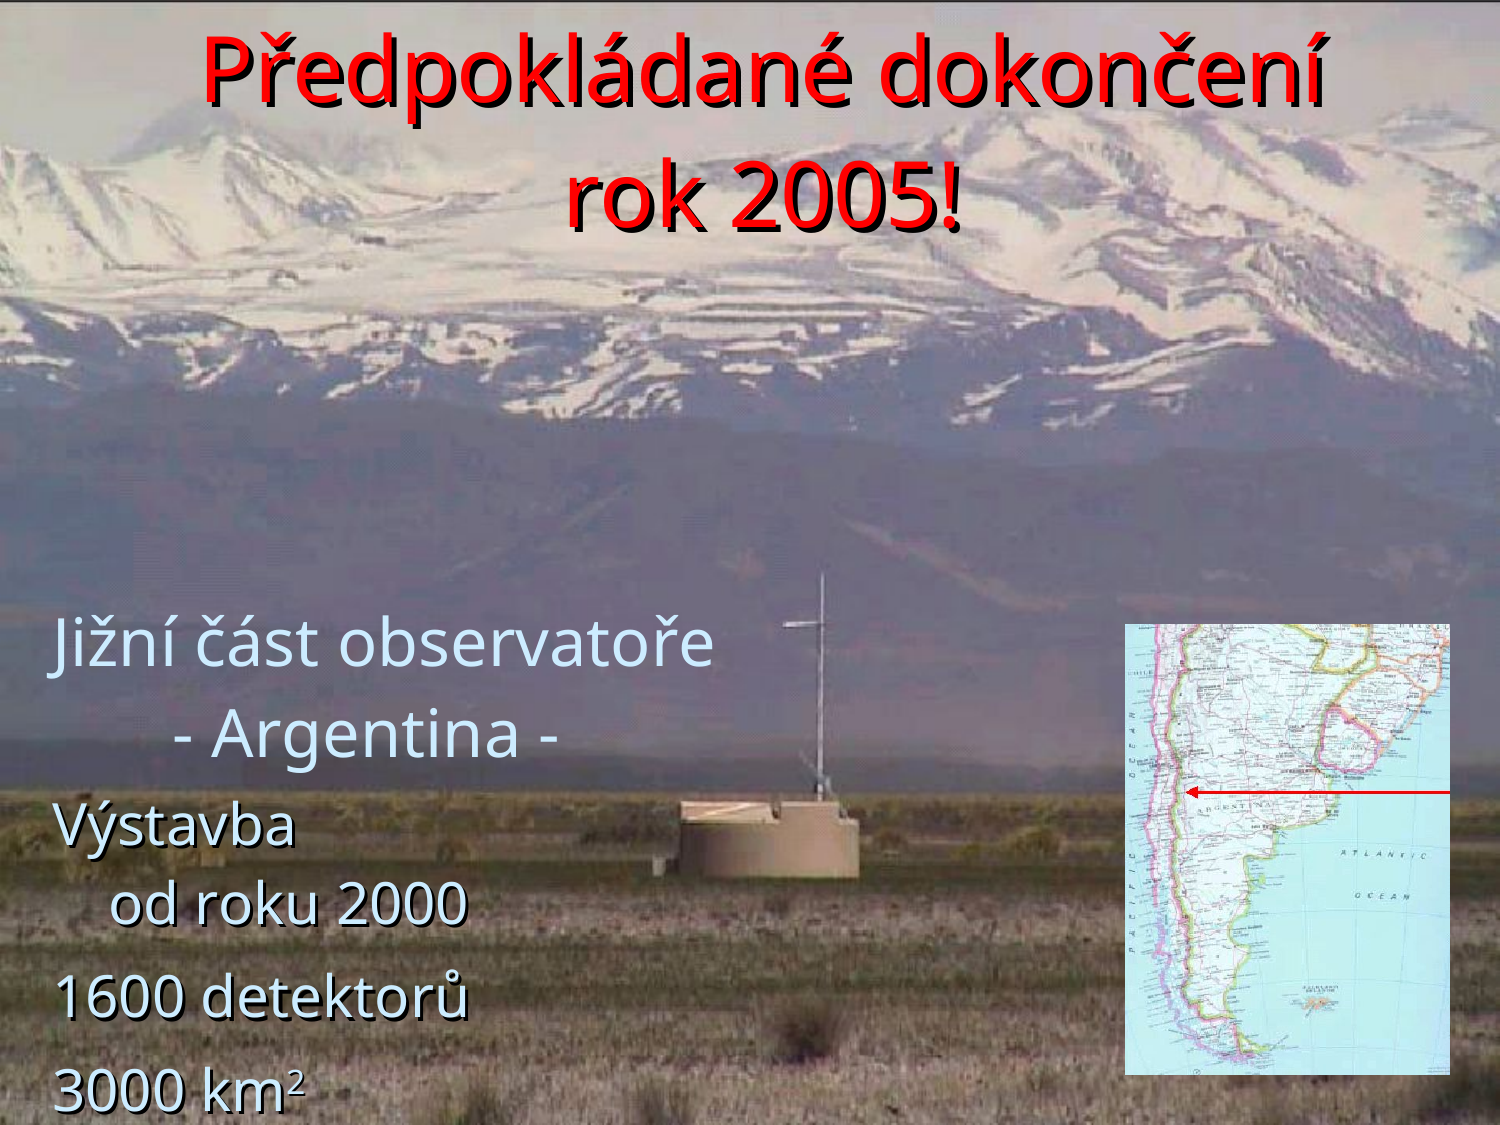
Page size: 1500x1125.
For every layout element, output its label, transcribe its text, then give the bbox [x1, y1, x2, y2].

list Výstavba od roku 2000 1600 detektorů 3000 km2 [37, 813, 600, 1125]
title Předpokládané dokončení rok 2005! [125, 33, 1401, 263]
text_box Jižní část observatoře - Argentina - [37, 587, 798, 813]
picture [0, 0, 1500, 1125]
